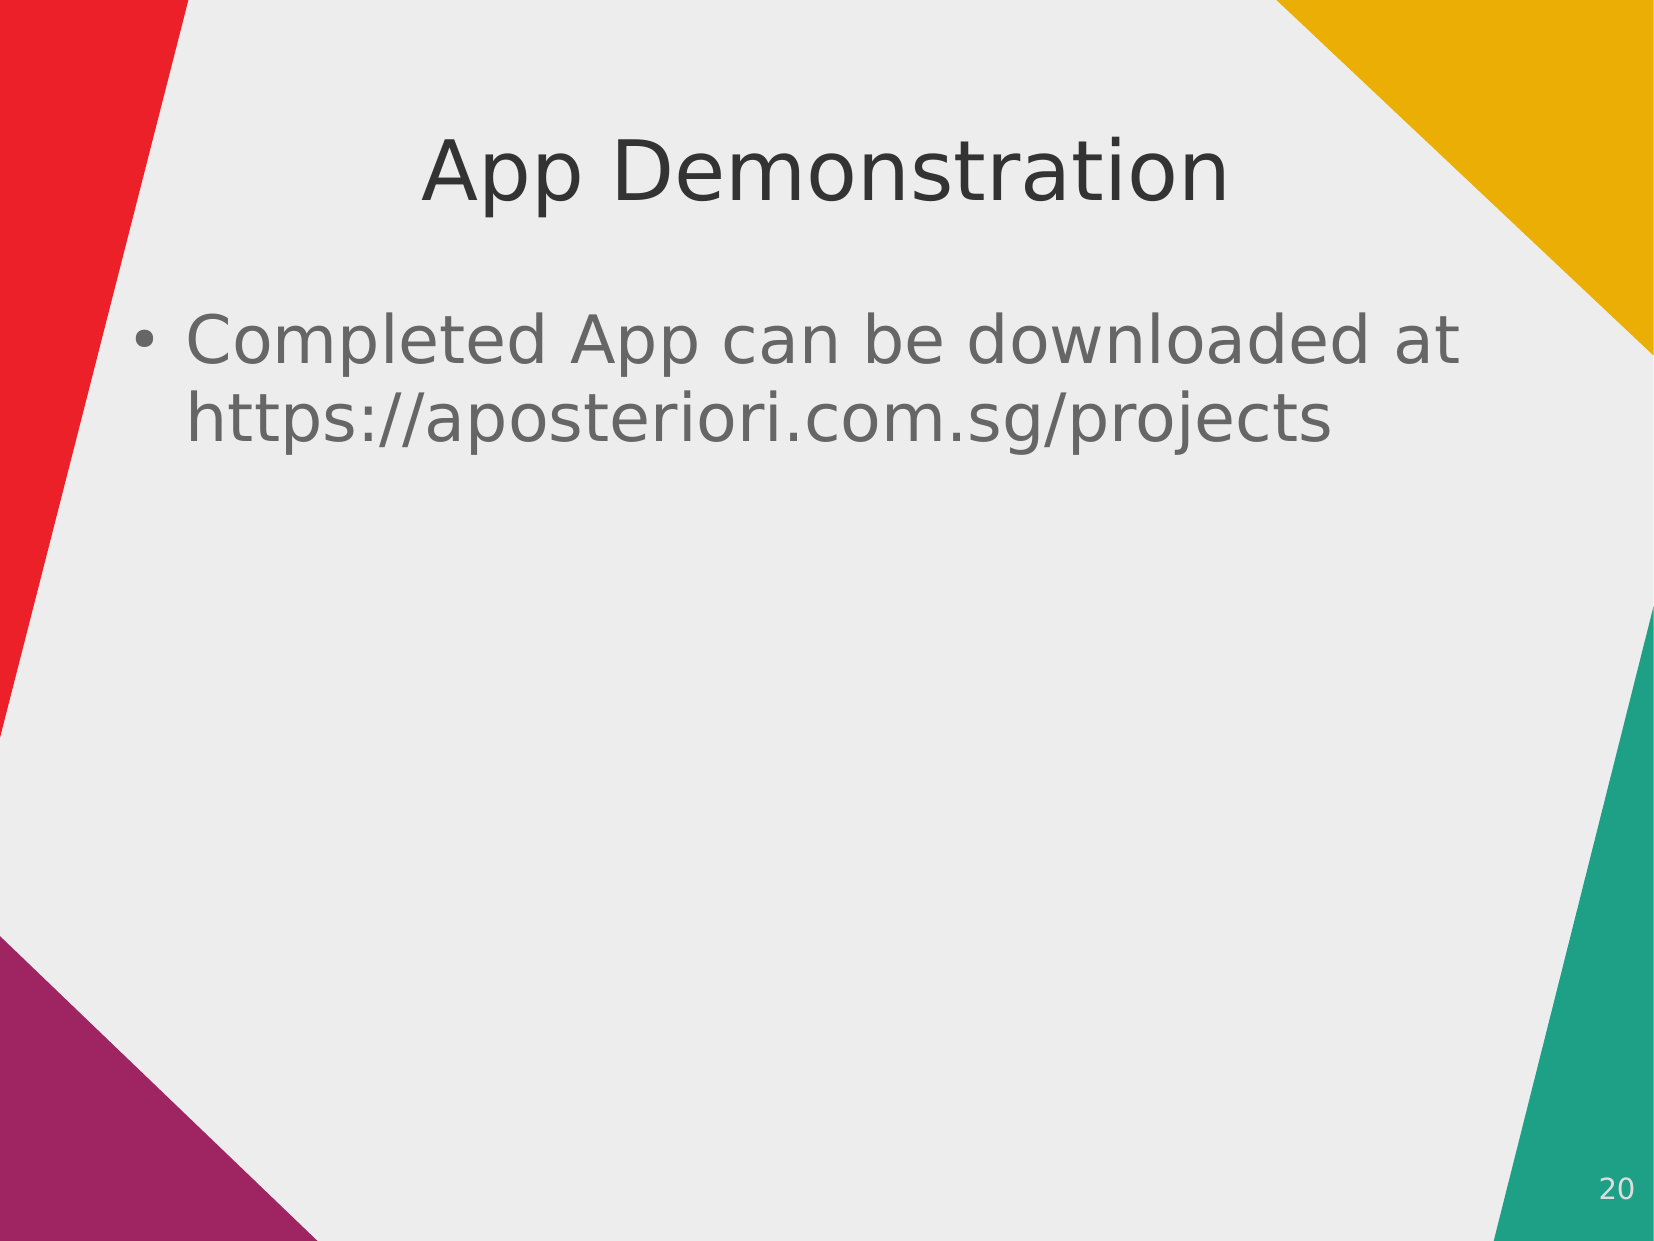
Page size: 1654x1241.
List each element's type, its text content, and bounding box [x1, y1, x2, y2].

title App Demonstration [114, 73, 1539, 271]
list Completed App can be downloaded at https://aposteriori.com.sg/projects [114, 302, 1539, 1033]
